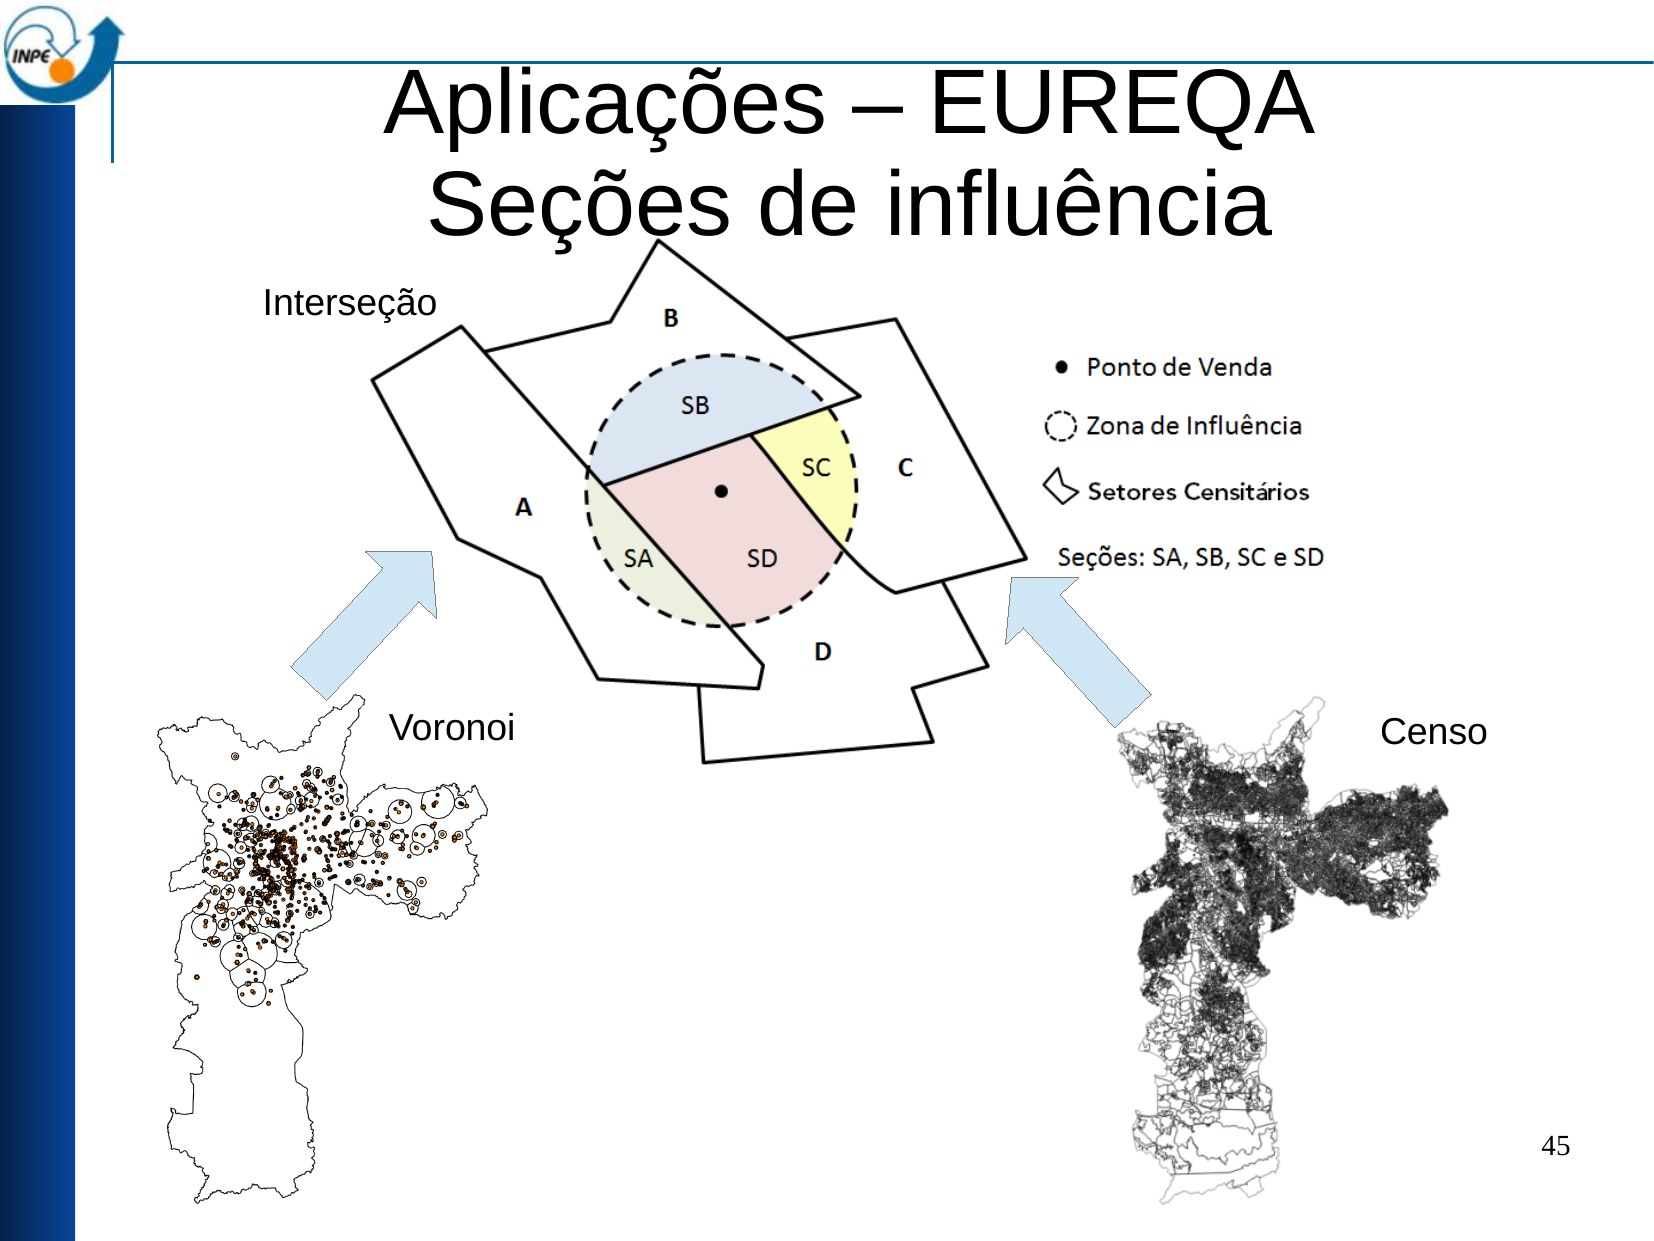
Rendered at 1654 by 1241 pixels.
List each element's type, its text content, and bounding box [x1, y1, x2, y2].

title Aplicações – EUREQA Seções de influência [82, 49, 1619, 257]
text_box Voronoi [498, 699, 531, 757]
text_box Interseção [248, 273, 453, 331]
picture [0, 0, 126, 105]
text_box [290, 551, 437, 684]
text_box [1005, 577, 1152, 728]
picture [368, 555, 381, 582]
picture [141, 257, 1454, 1217]
text_box Censo [1365, 703, 1503, 761]
